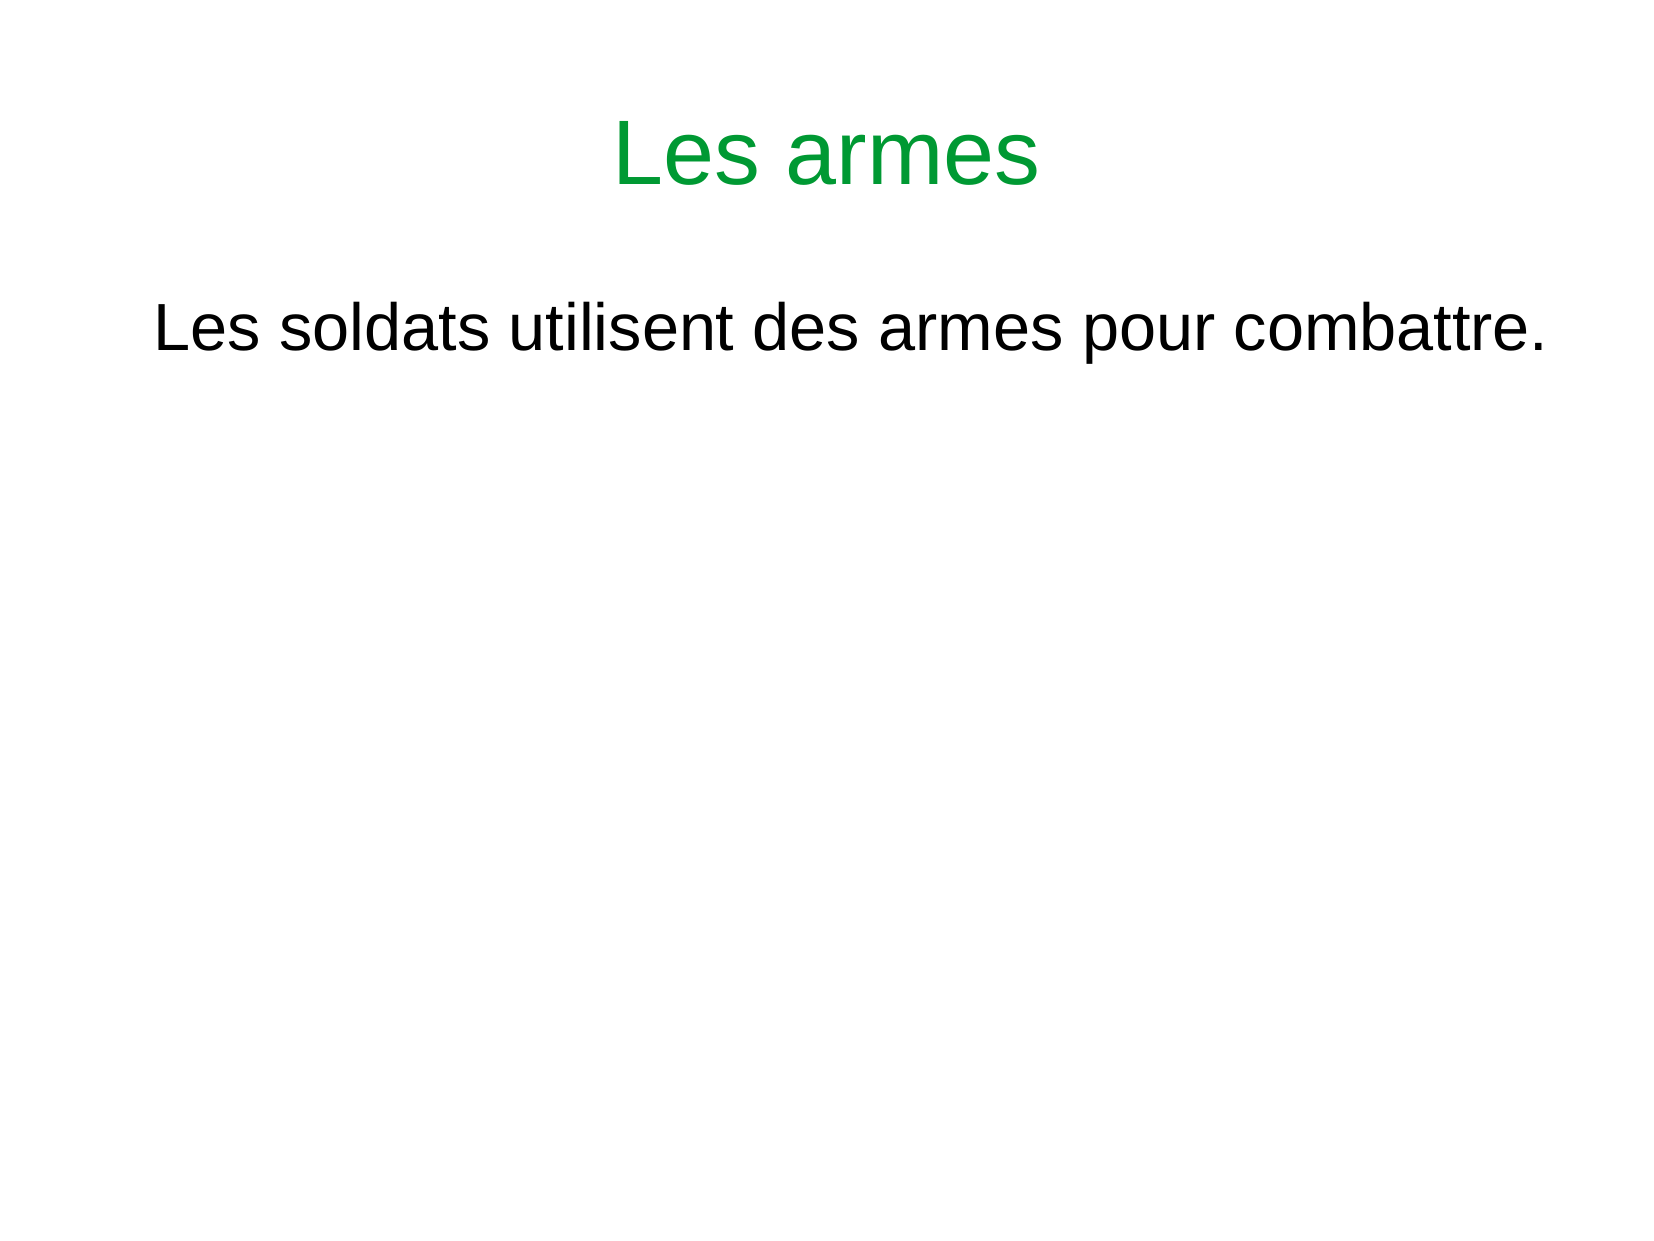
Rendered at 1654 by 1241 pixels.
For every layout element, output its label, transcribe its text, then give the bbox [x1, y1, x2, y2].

title Les armes [82, 49, 1571, 257]
list Les soldats utilisent des armes pour combattre. [82, 290, 1571, 1109]
